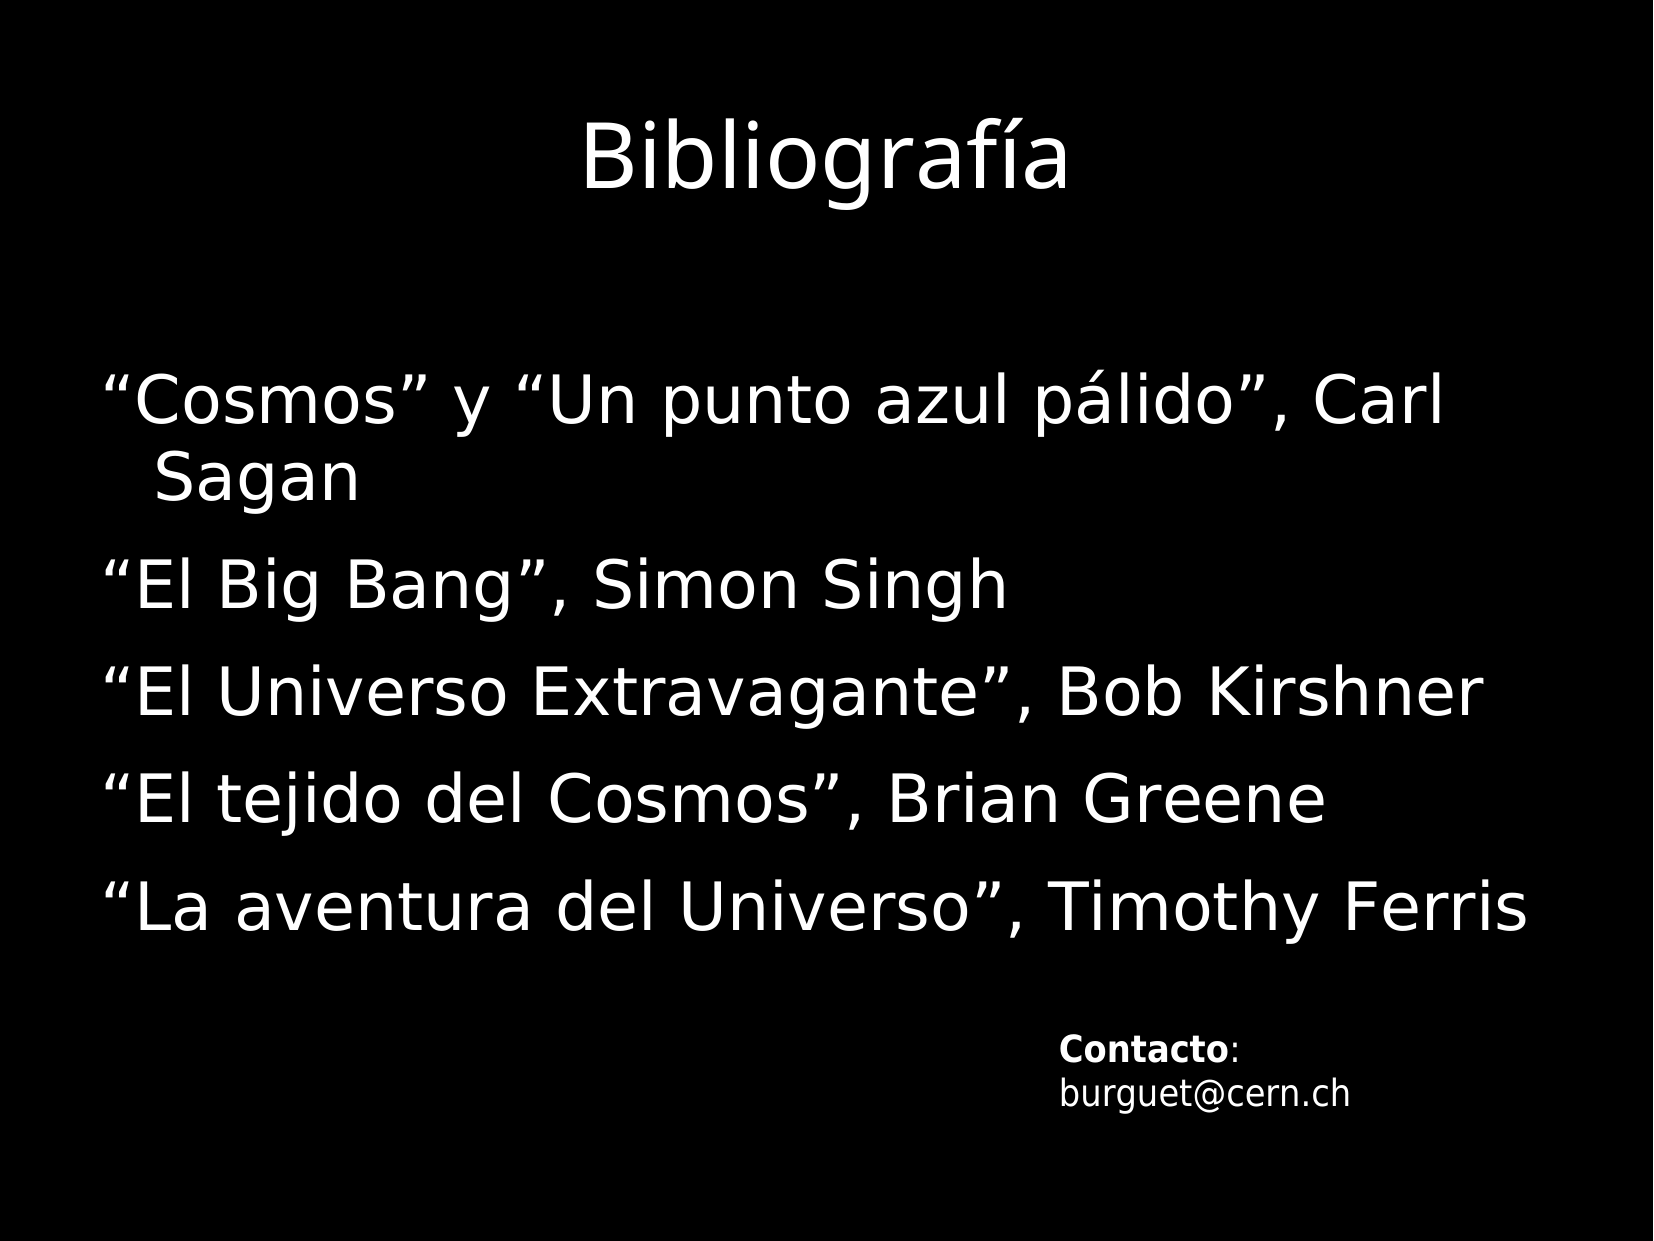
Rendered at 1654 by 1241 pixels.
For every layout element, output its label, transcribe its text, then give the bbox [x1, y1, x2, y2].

list “Cosmos” y “Un punto azul pálido”, Carl Sagan “El Big Bang”, Simon Singh “El Universo Extravagante”, Bob Kirshner “El tejido del Cosmos”, Brian Greene “La aventura del Universo”, Timothy Ferris [82, 361, 1571, 1051]
text_box Contacto: burguet@cern.ch [1044, 1020, 1495, 1123]
title Bibliografía [82, 56, 1571, 250]
